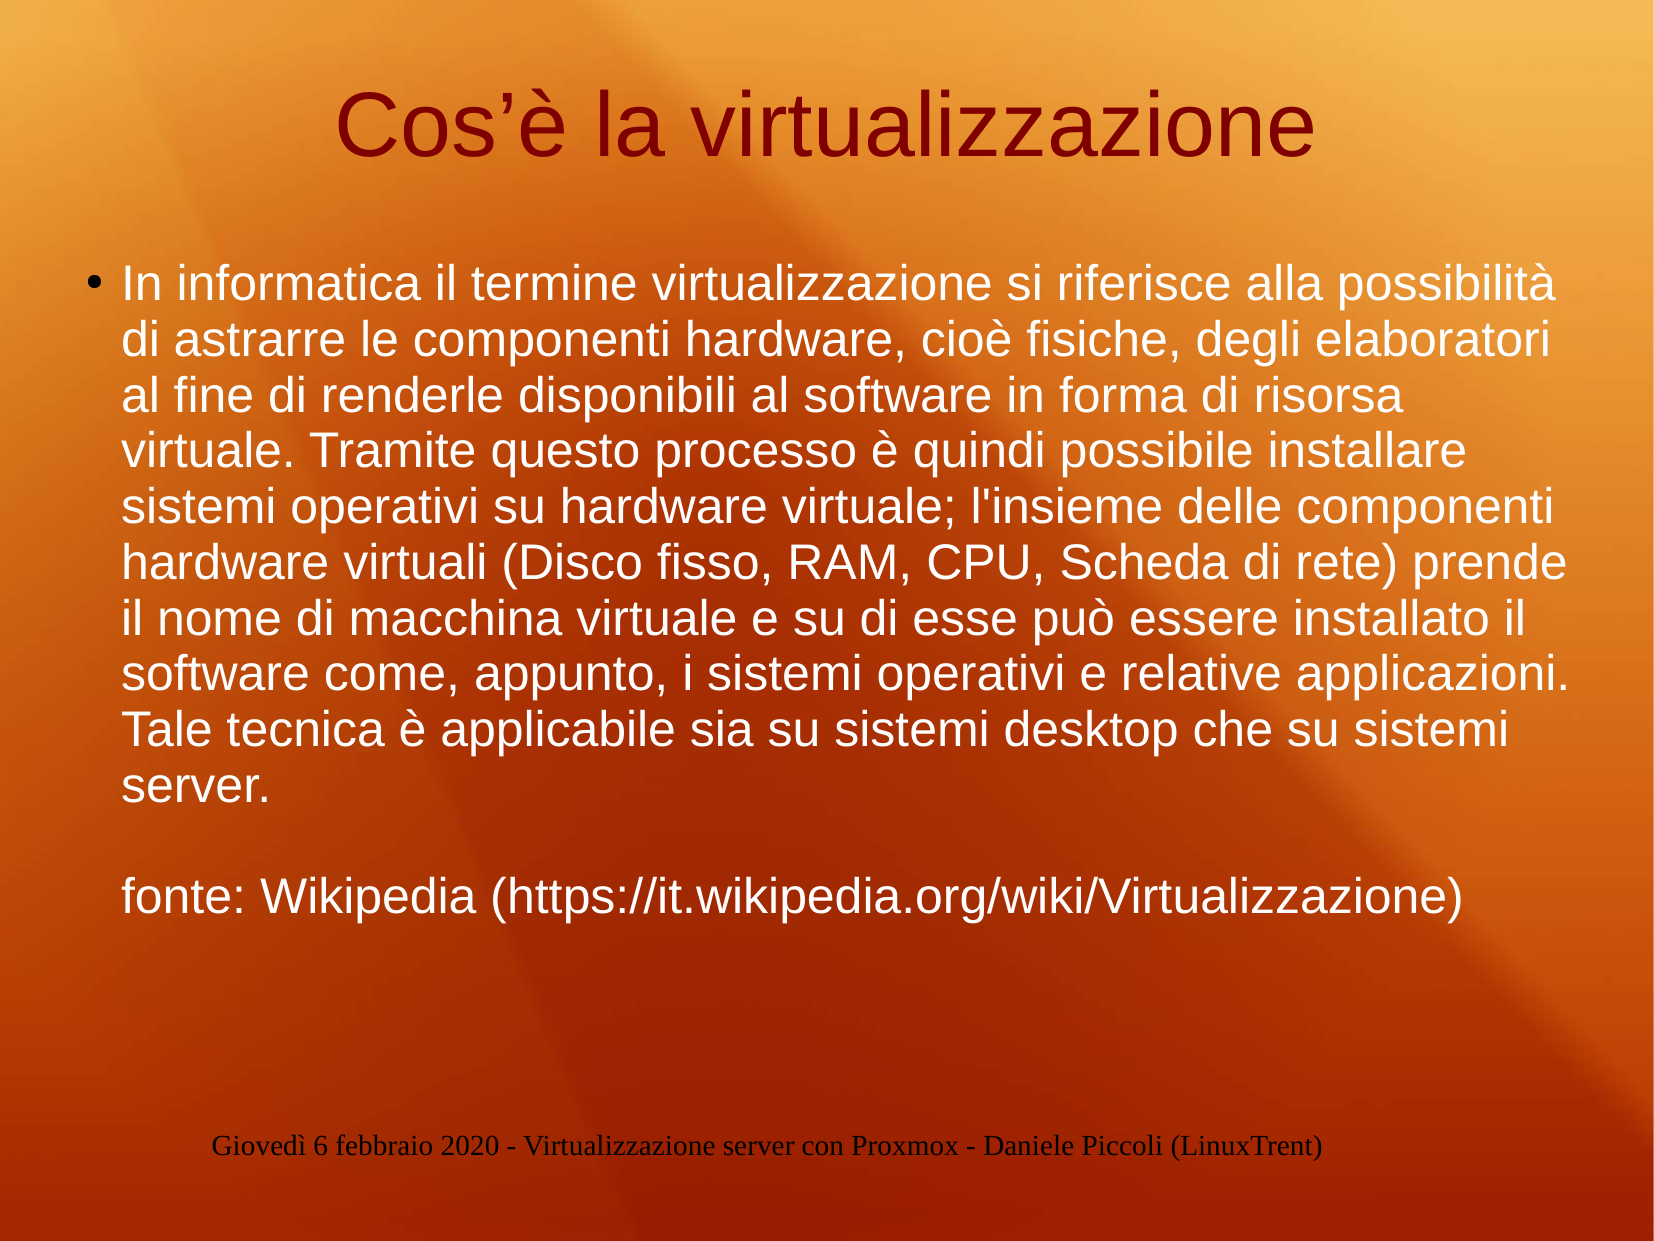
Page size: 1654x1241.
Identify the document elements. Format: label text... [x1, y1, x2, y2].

title Cos’è la virtualizzazione [82, 49, 1571, 201]
text_box In informatica il termine virtualizzazione si riferisce alla possibilità di astrarre le componenti hardware, cioè fisiche, degli elaboratori al fine di renderle disponibili al software in forma di risorsa virtuale. Tramite questo processo è quindi possibile installare sistemi operativi su hardware virtuale; l'insieme delle componenti hardware virtuali (Disco fisso, RAM, CPU, Scheda di rete) prende il nome di macchina virtuale e su di esse può essere installato il software come, appunto, i sistemi operativi e relative applicazioni. Tale tecnica è applicabile sia su sistemi desktop che su sistemi server. fonte: Wikipedia (https://it.wikipedia.org/wiki/Virtualizzazione) [70, 248, 1595, 1063]
picture [0, 0, 1654, 1241]
